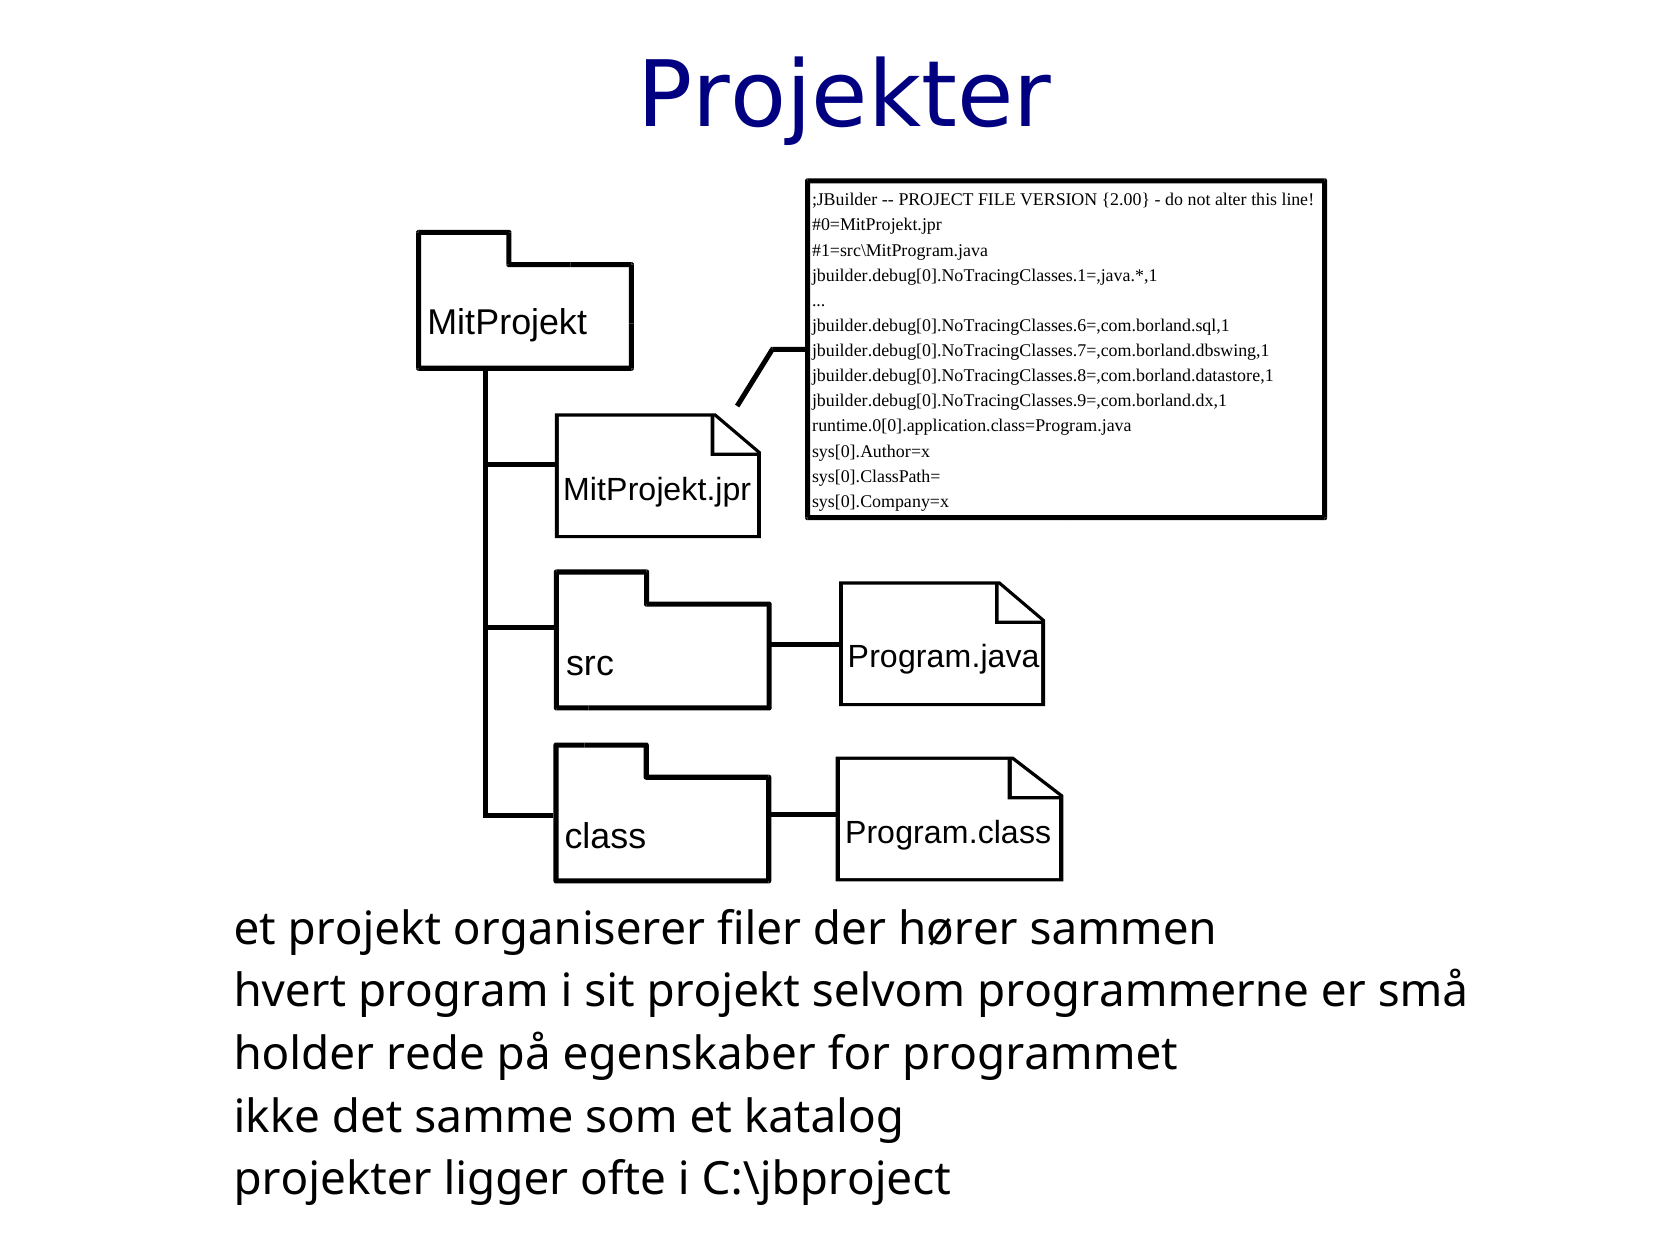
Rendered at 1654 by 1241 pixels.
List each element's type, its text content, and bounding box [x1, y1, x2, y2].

chart [388, 151, 1334, 895]
title Projekter [156, 0, 1534, 198]
text_box et projekt organiserer filer der hører sammen hvert program i sit projekt selvom programmerne er små holder rede på egenskaber for programmet ikke det samme som et katalog projekter ligger ofte i C:\jbproject [198, 895, 1654, 1157]
